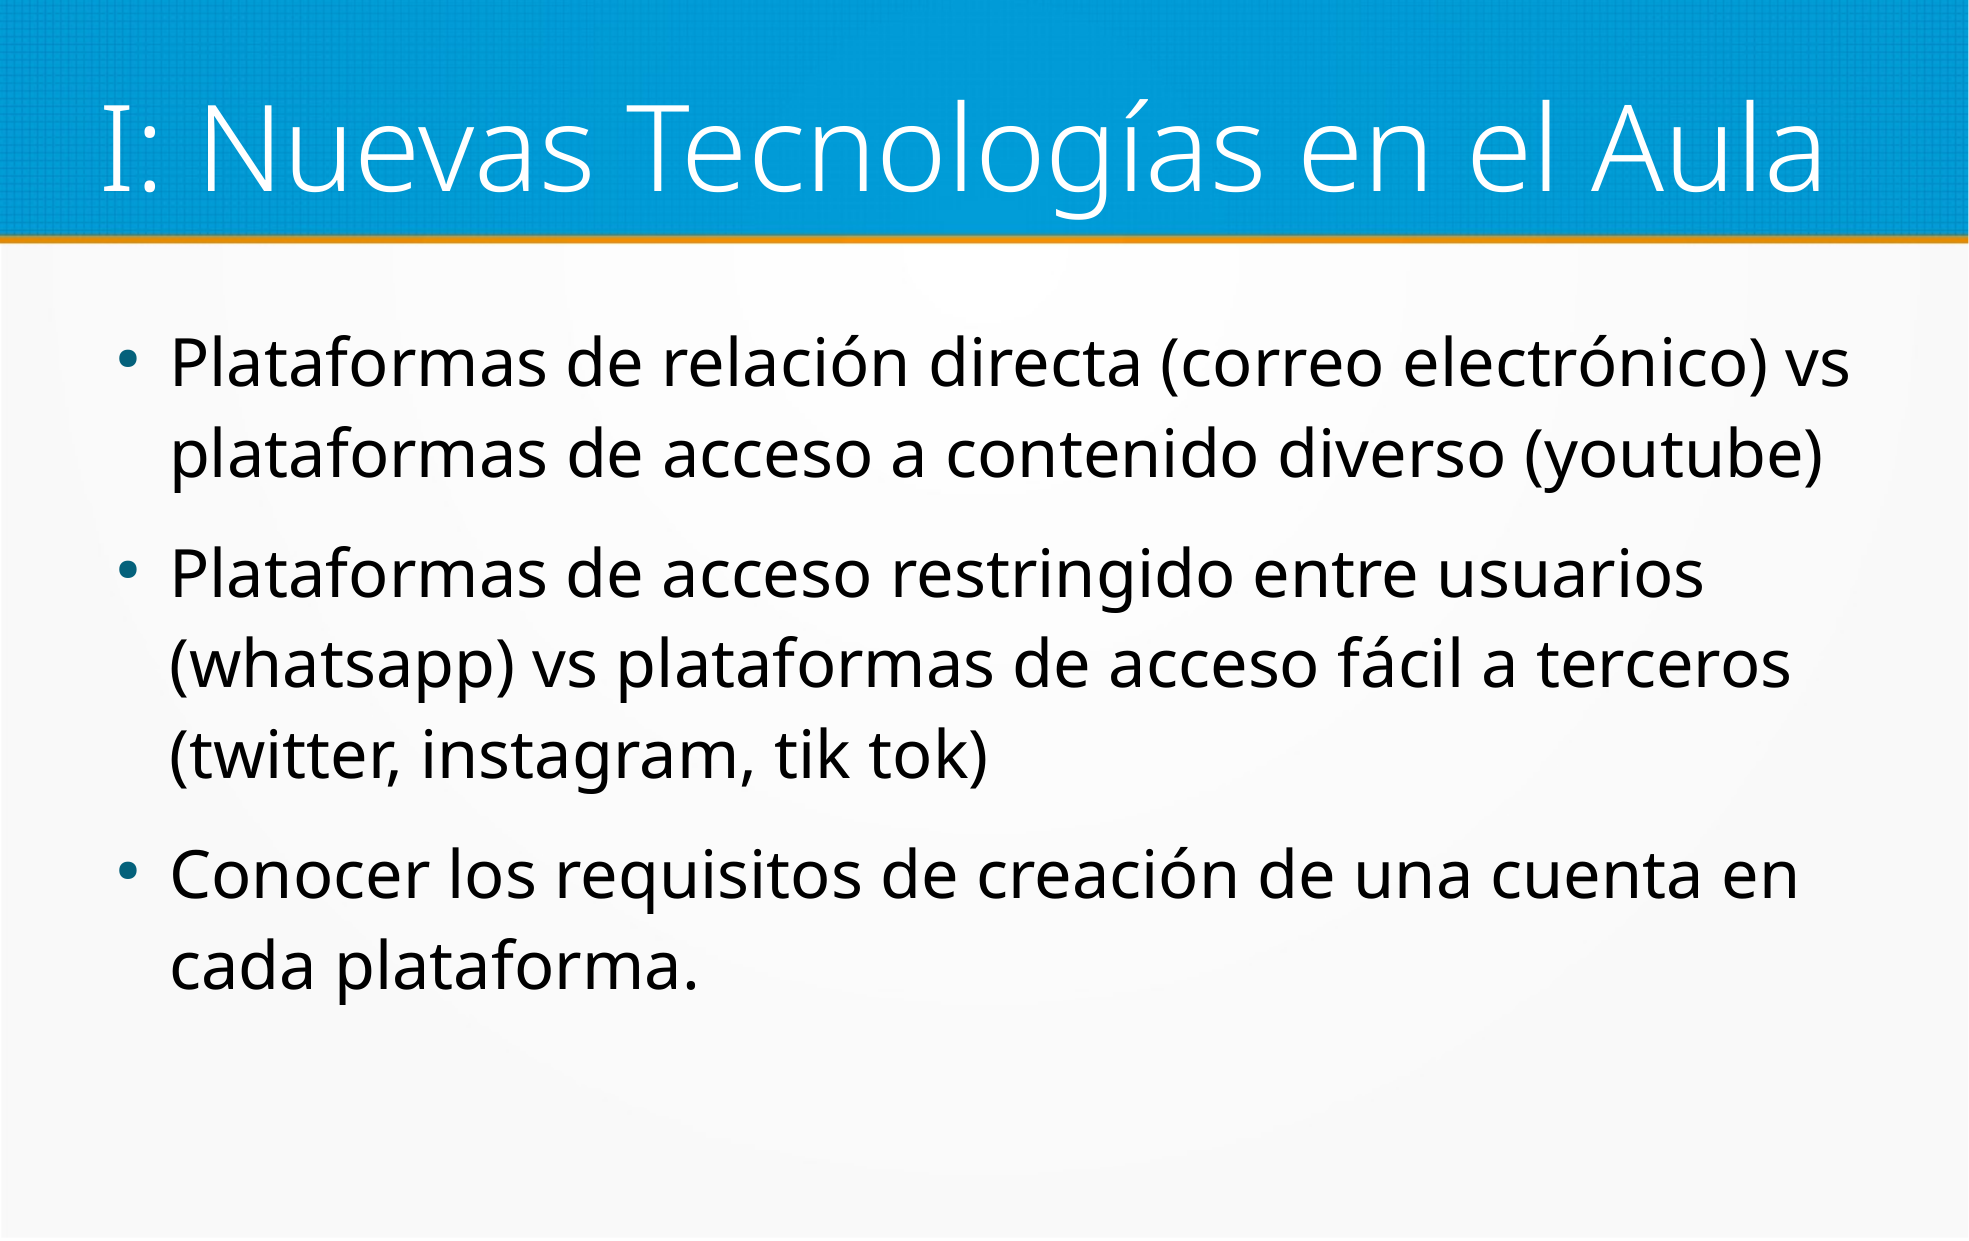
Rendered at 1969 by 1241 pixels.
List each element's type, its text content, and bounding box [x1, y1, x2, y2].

list Plataformas de relación directa (correo electrónico) vs plataformas de acceso a contenido diverso (youtube) Plataformas de acceso restringido entre usuarios (whatsapp) vs plataformas de acceso fácil a terceros (twitter, instagram, tik tok) Conocer los requisitos de creación de una cuenta en cada plataforma. [98, 315, 1861, 1081]
title I: Nuevas Tecnologías en el Aula [98, 19, 1870, 227]
picture [0, 233, 1969, 1241]
